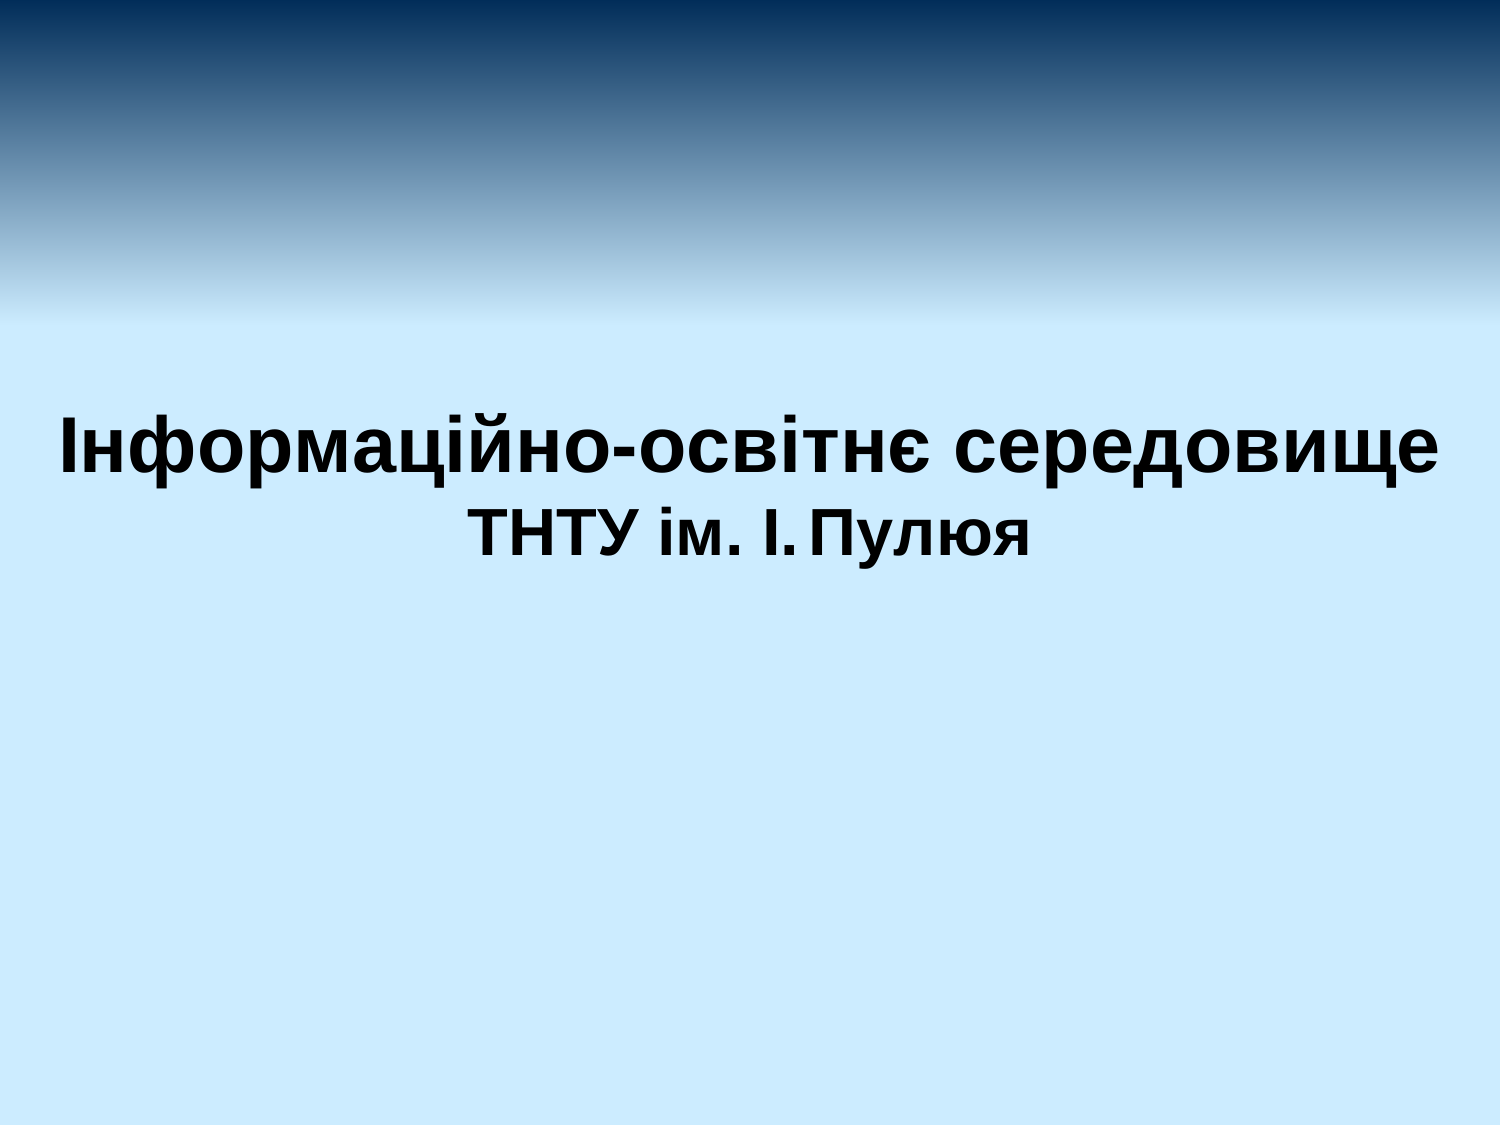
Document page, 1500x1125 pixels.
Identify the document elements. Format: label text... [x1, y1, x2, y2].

title Інформаційно-освітнє середовище ТНТУ ім. І. Пулюя [24, 337, 1476, 626]
